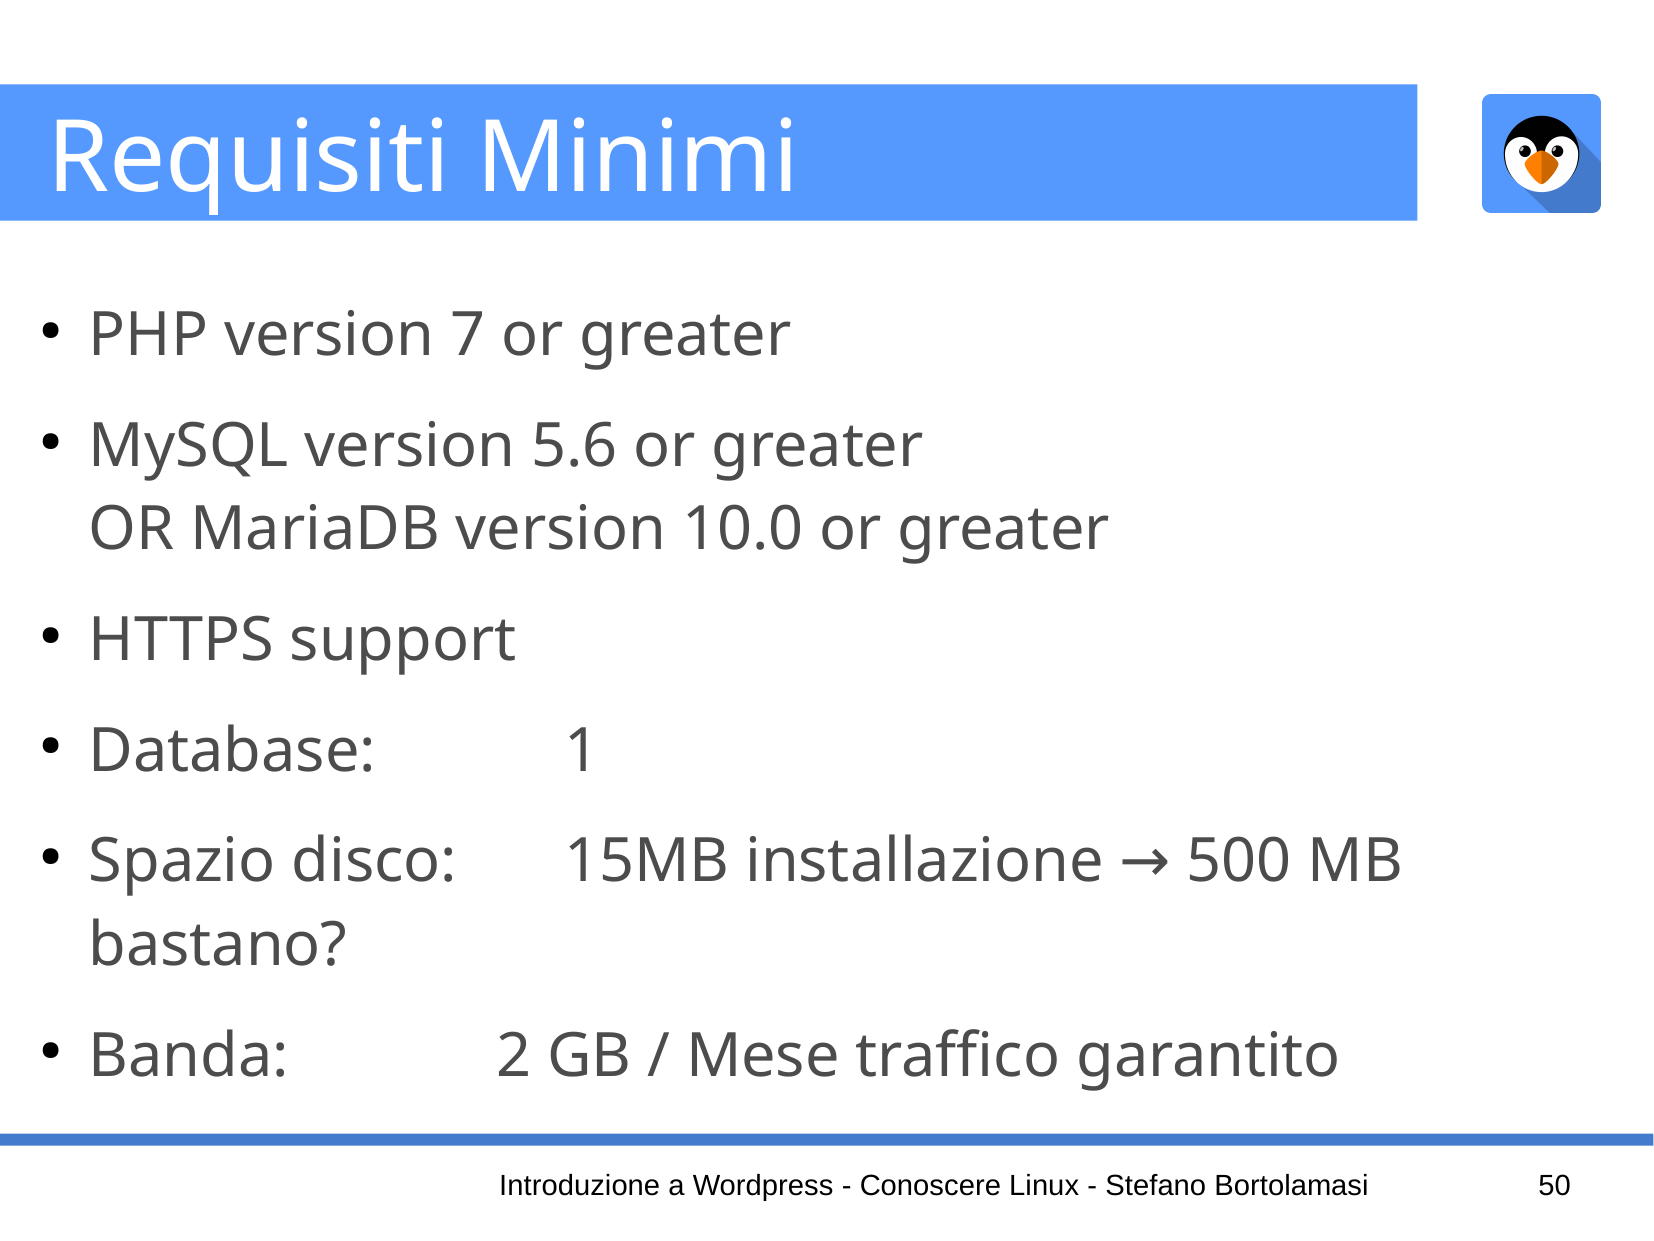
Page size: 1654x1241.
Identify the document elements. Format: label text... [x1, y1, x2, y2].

picture [1482, 94, 1601, 213]
list PHP version 7 or greater MySQL version 5.6 or greater OR MariaDB version 10.0 or greater HTTPS support Database: 1 Spazio disco: 15MB installazione → 500 MB bastano? Banda: 2 GB / Mese traffico garantito [23, 290, 1654, 1099]
title Requisiti Minimi [0, 91, 1418, 214]
